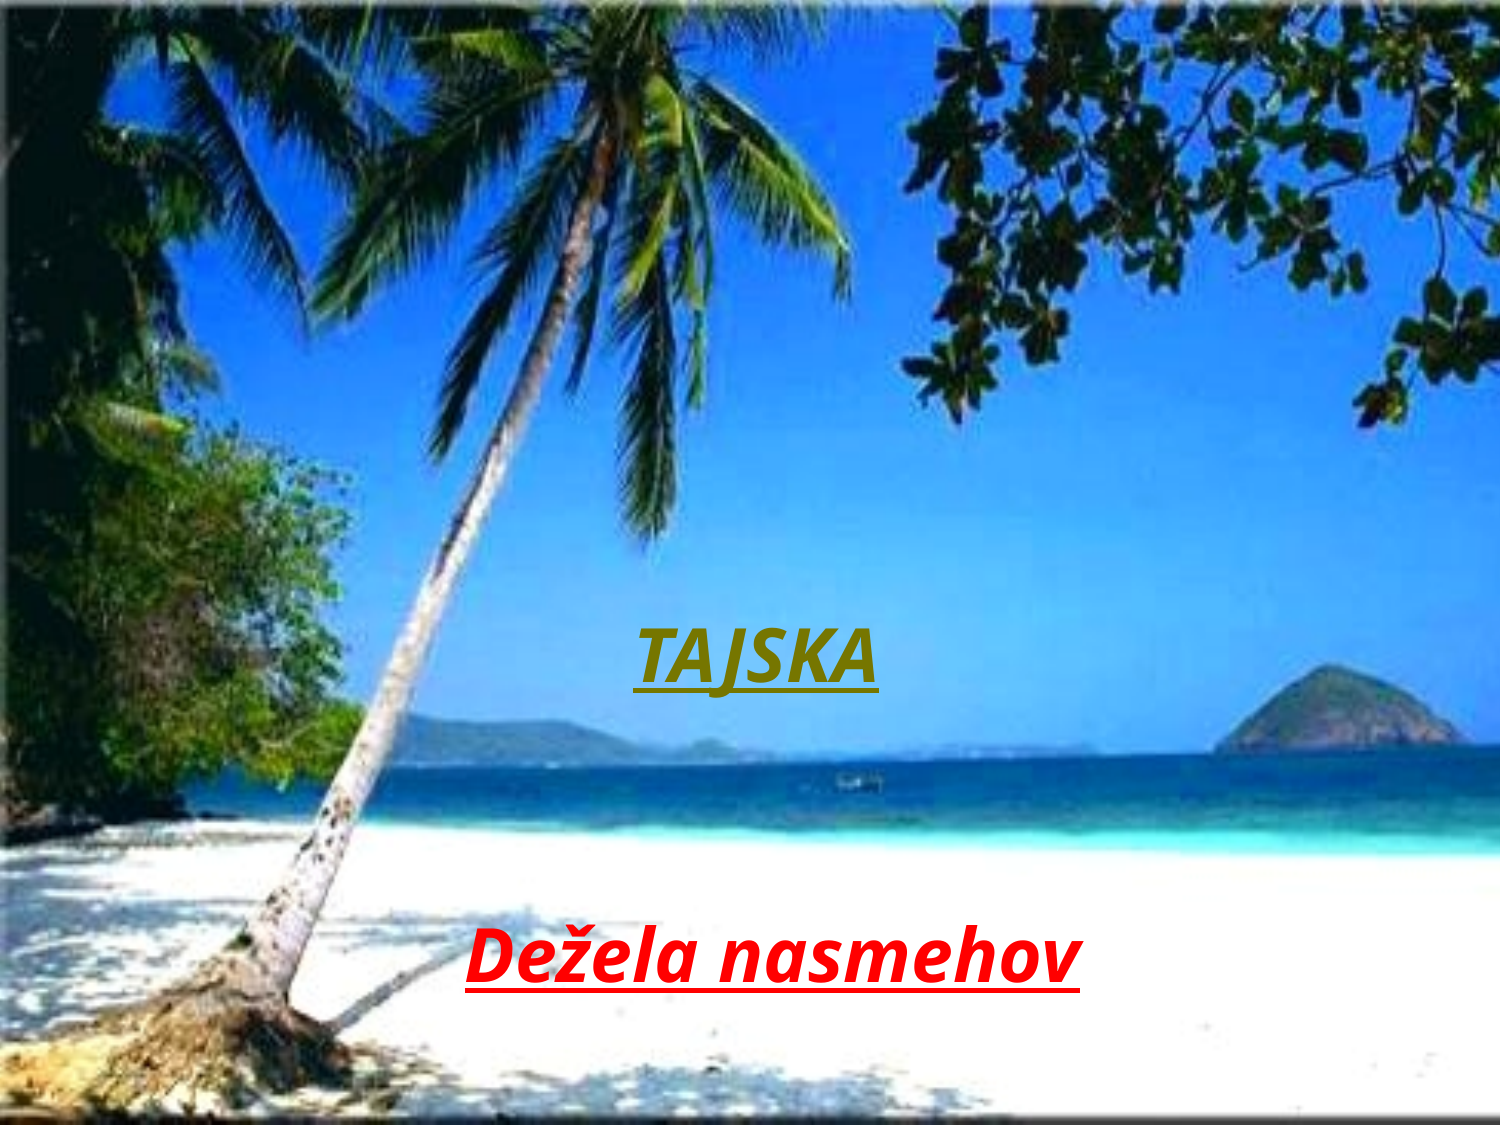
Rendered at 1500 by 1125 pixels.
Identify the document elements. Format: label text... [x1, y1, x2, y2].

text_box TAJSKA [449, 600, 1063, 936]
picture [0, 0, 1500, 1125]
text_box Dežela nasmehov [449, 936, 1063, 1066]
text_box Dežela nasmehov [479, 938, 501, 973]
